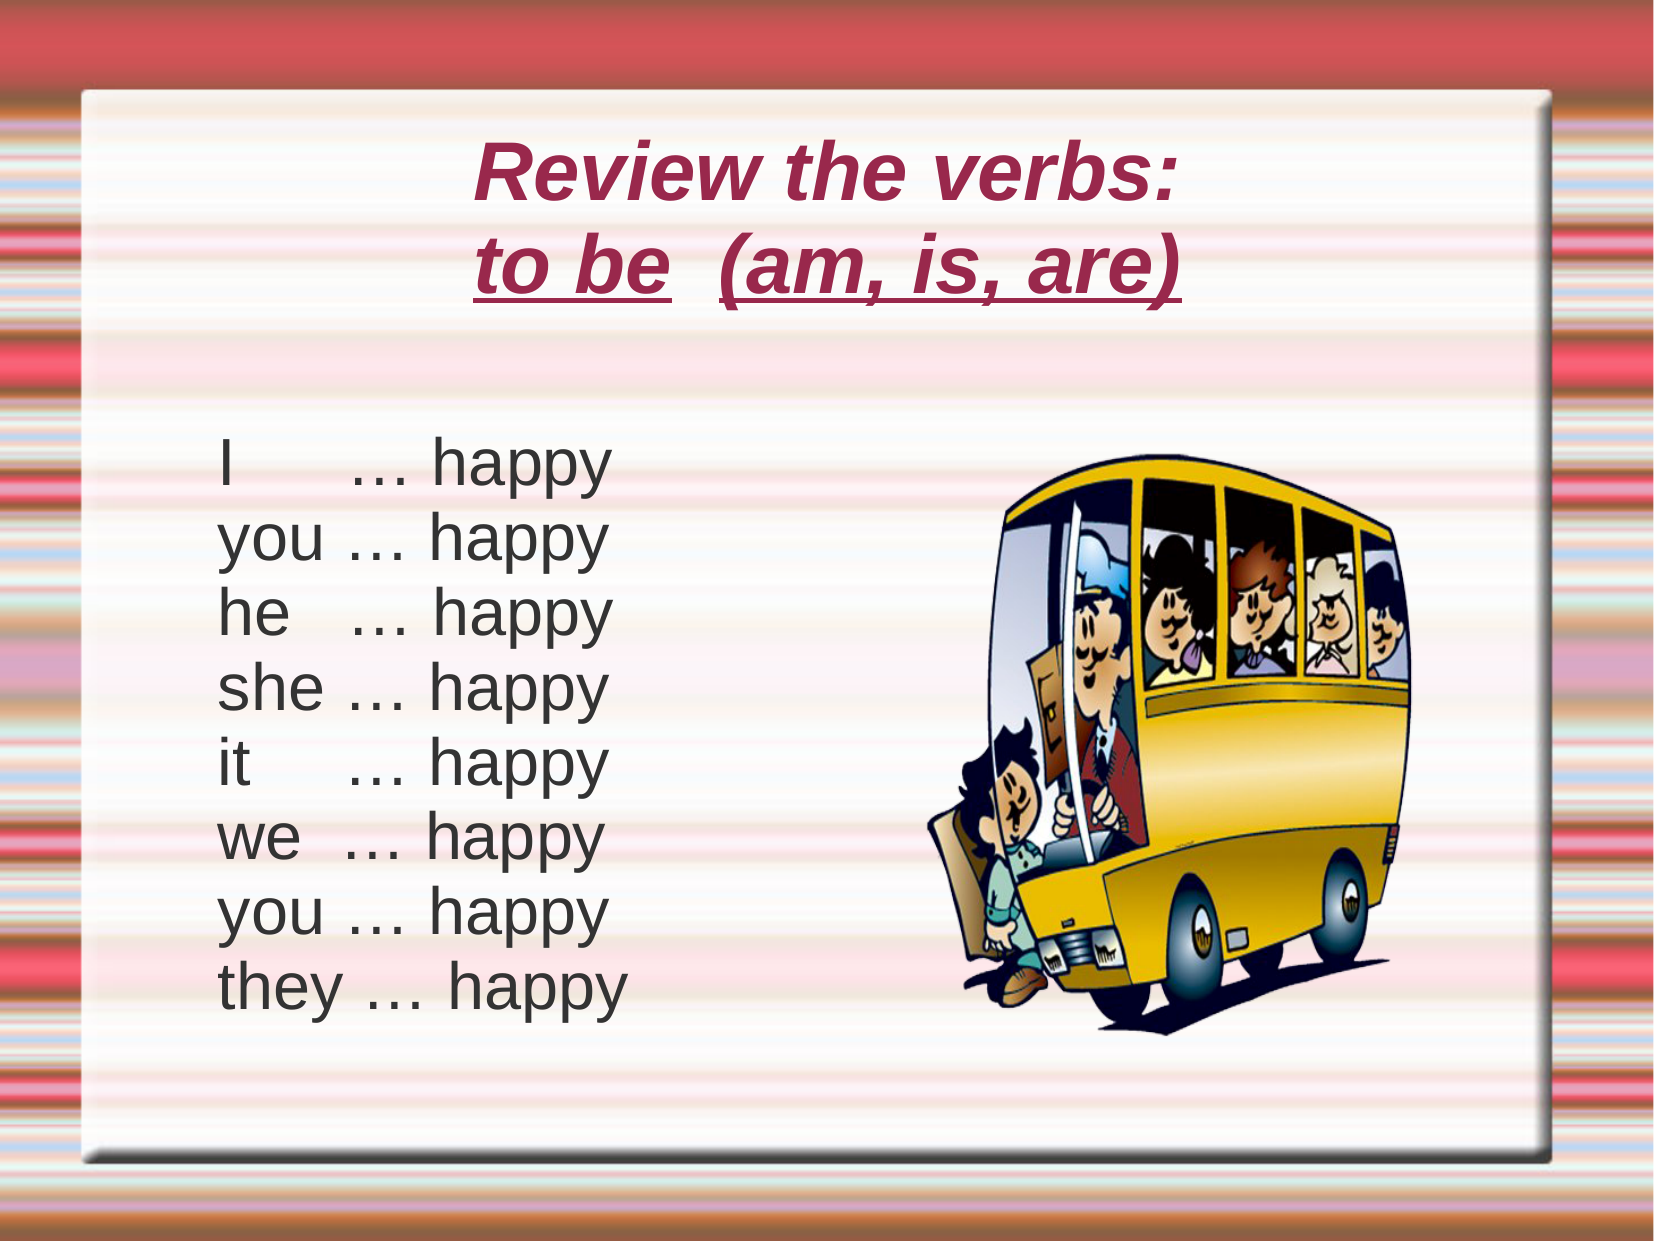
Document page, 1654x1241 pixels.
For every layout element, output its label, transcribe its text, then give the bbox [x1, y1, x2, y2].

picture [0, 0, 1654, 1241]
title Review the verbs: to be (am, is, are) [121, 114, 1534, 322]
list I … happy you … happy he … happy she … happy it … happy we … happy you … happy they … happy [134, 350, 809, 1133]
